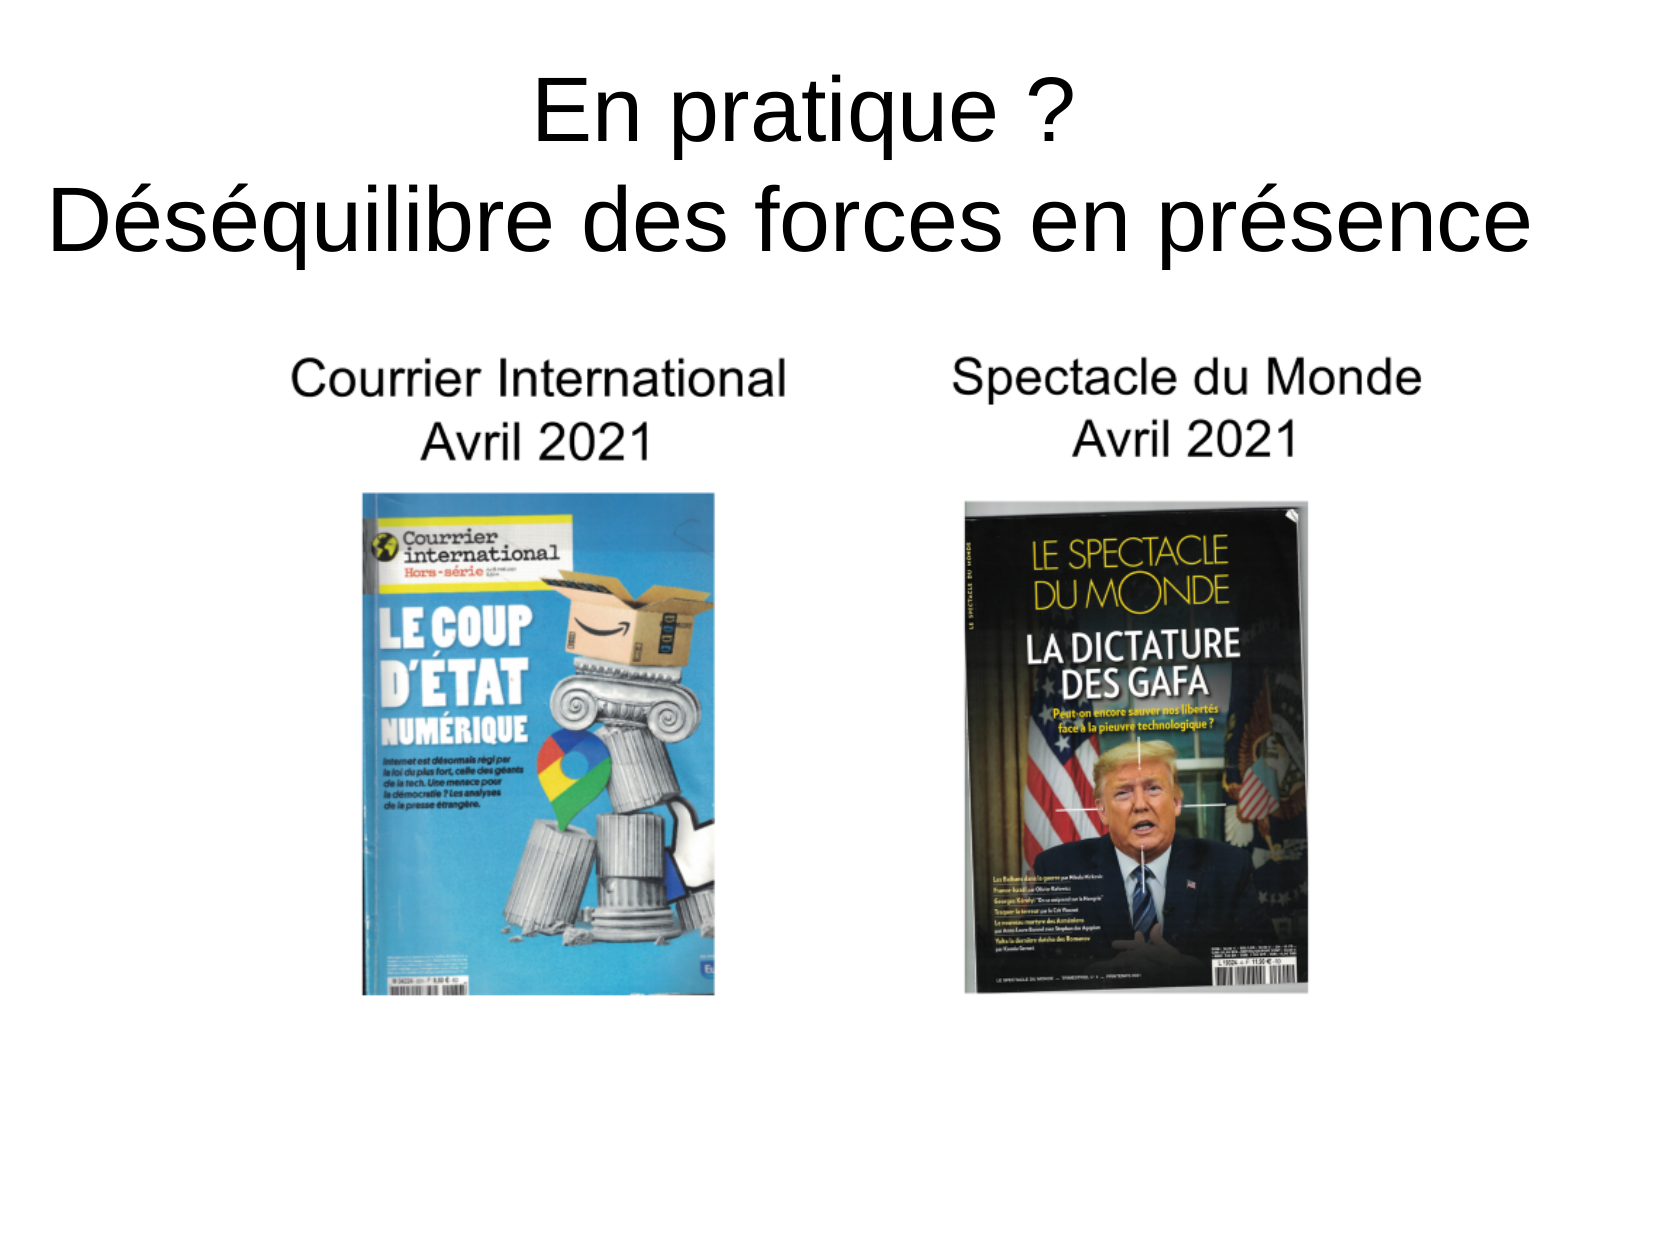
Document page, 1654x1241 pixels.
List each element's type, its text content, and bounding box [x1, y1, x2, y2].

picture [60, 320, 1480, 1039]
title En pratique ? Déséquilibre des forces en présence [37, 49, 1571, 257]
